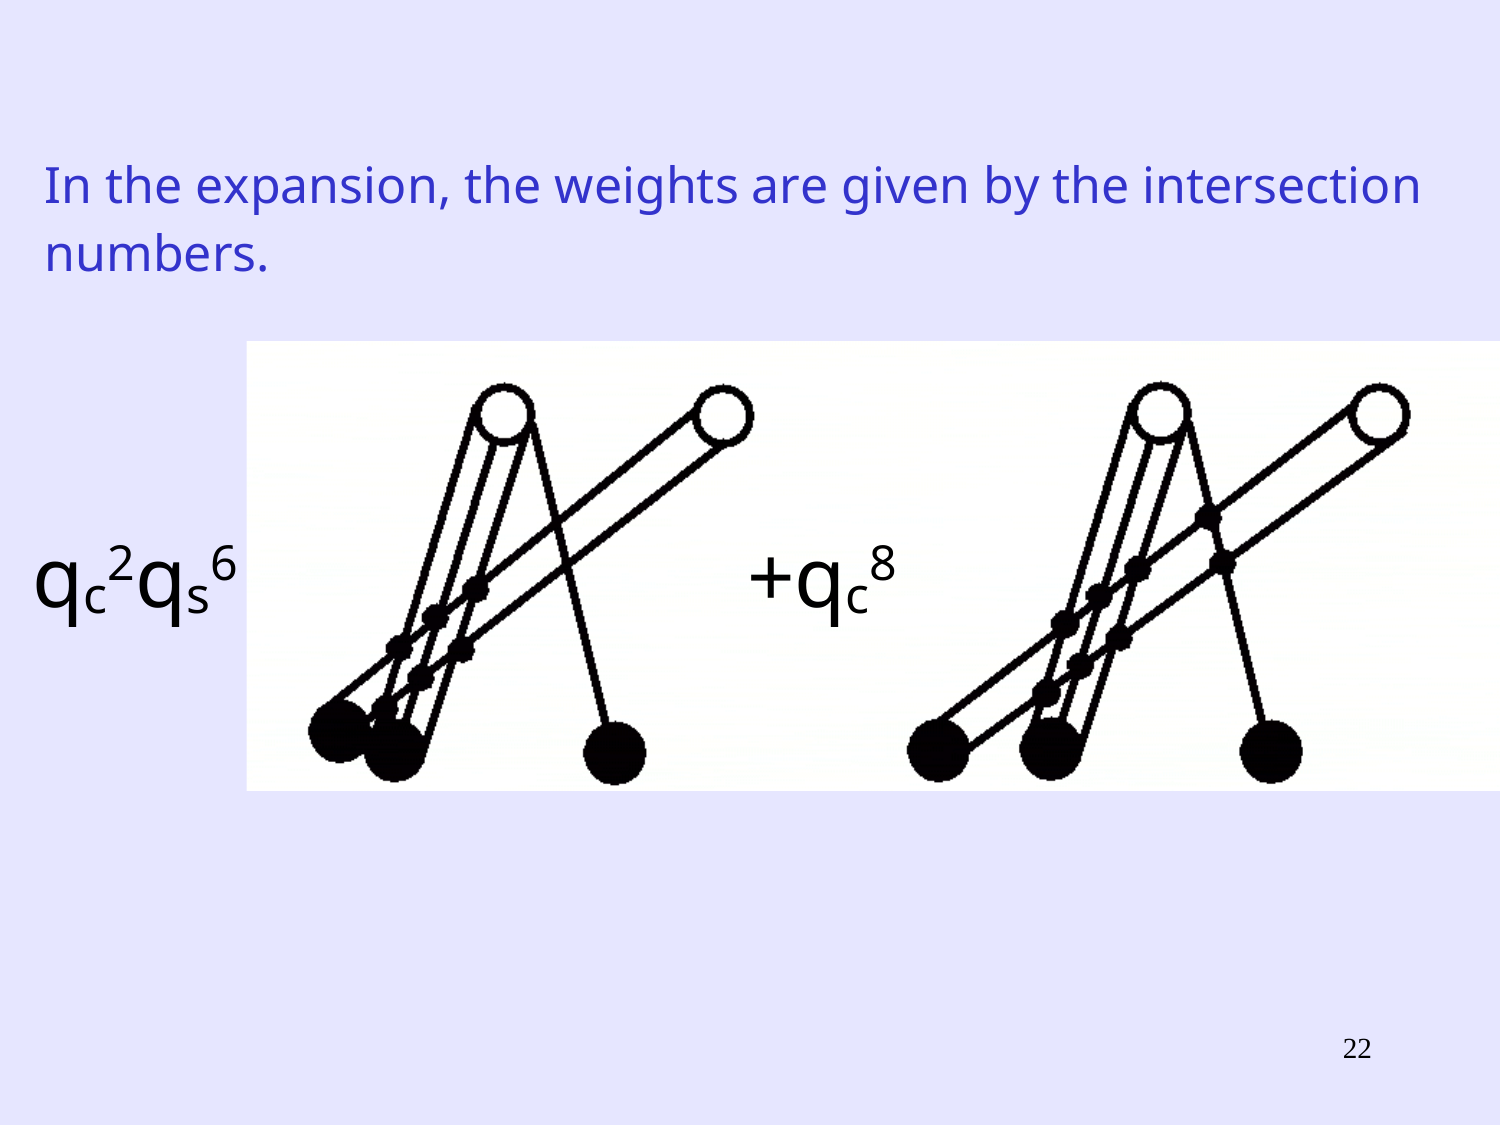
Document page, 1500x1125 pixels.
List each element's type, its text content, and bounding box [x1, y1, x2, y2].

text_box In the expansion, the weights are given by the intersection numbers. [29, 142, 1480, 278]
text_box qc2qs6 [17, 513, 246, 657]
picture [246, 341, 1500, 791]
text_box +qc8 [732, 513, 939, 657]
